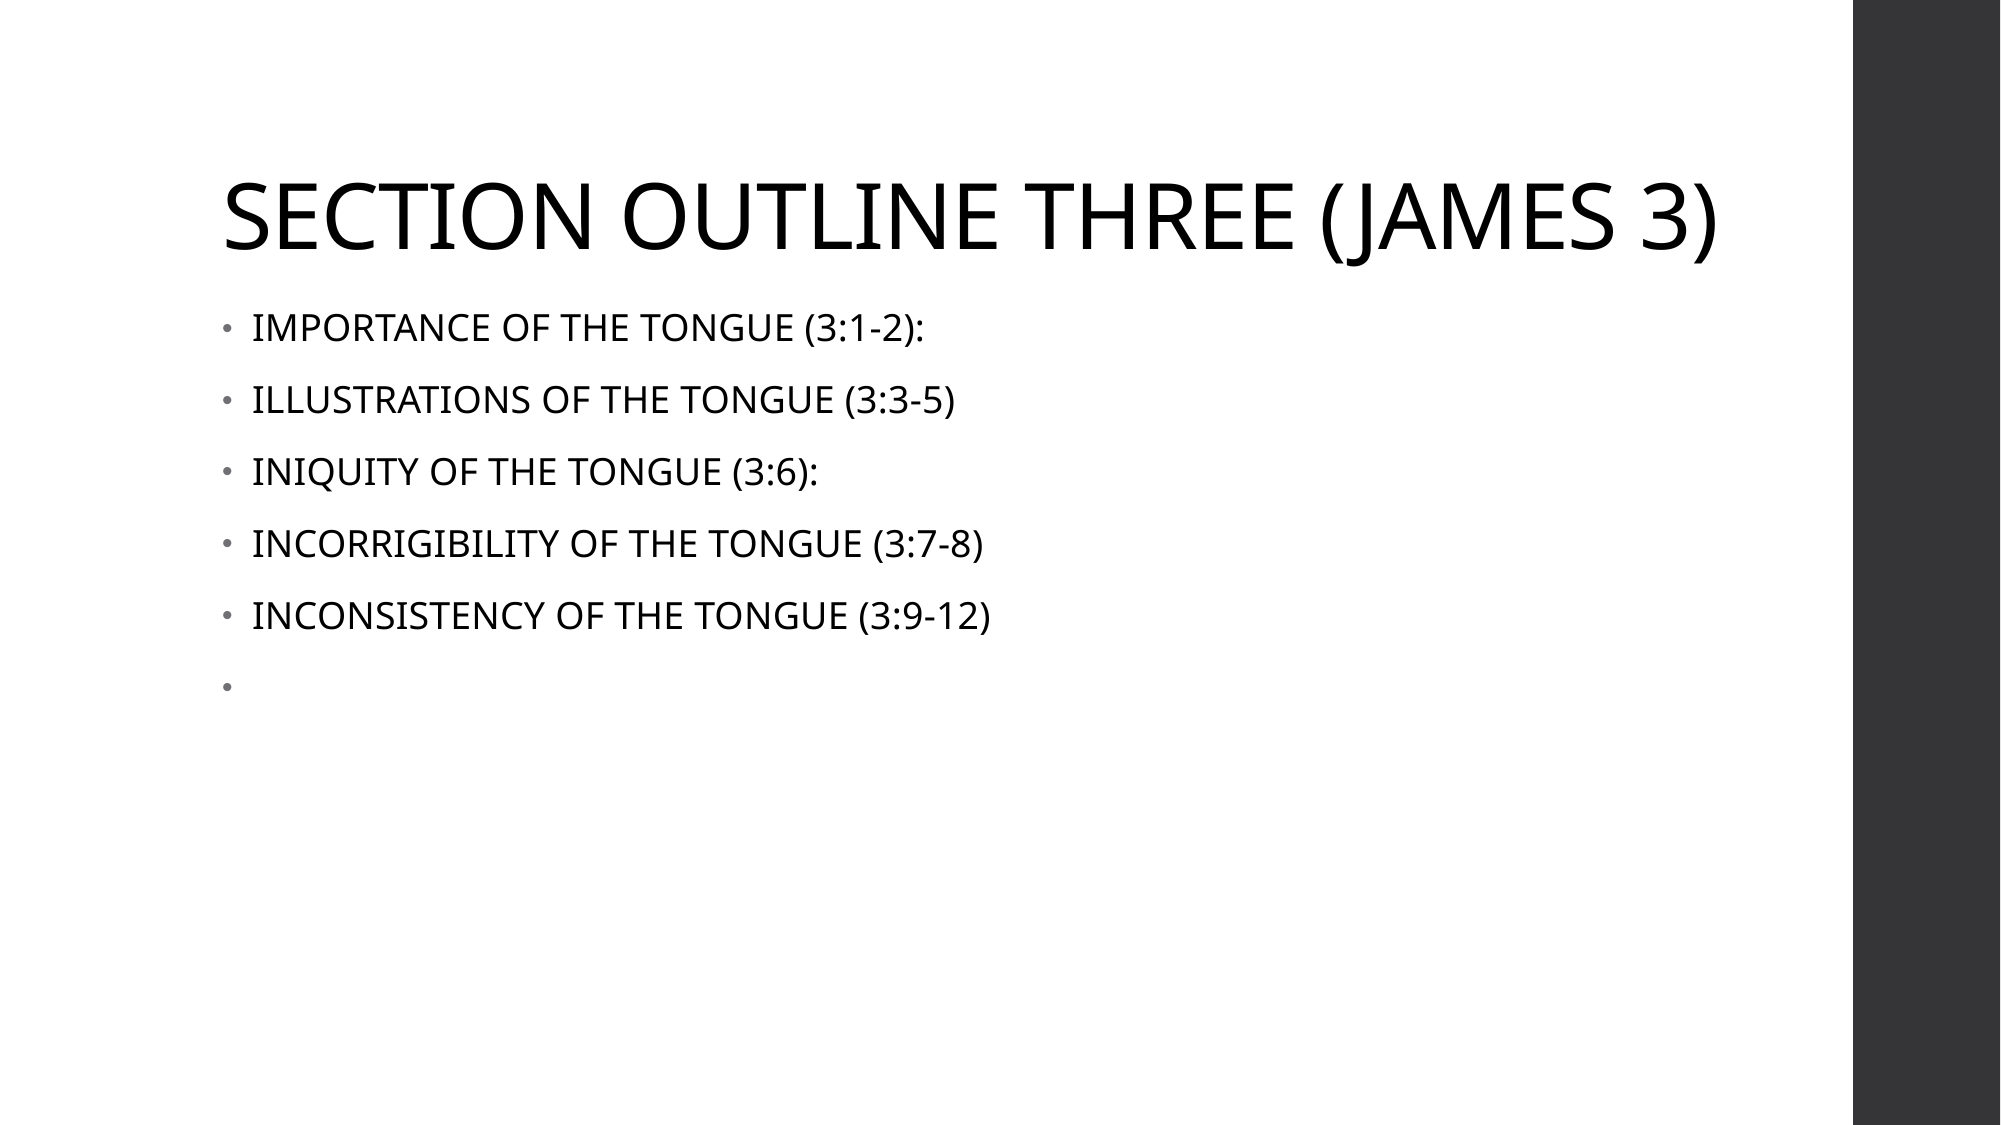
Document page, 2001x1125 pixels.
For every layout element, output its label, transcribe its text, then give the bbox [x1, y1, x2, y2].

title SECTION OUTLINE THREE (JAMES 3) [206, 60, 1797, 278]
list IMPORTANCE OF THE TONGUE (3:1-2): ILLUSTRATIONS OF THE TONGUE (3:3-5) INIQUITY OF THE TONGUE (3:6): INCORRIGIBILITY OF THE TONGUE (3:7-8) INCONSISTENCY OF THE TONGUE (3:9-12) [206, 299, 1617, 1014]
